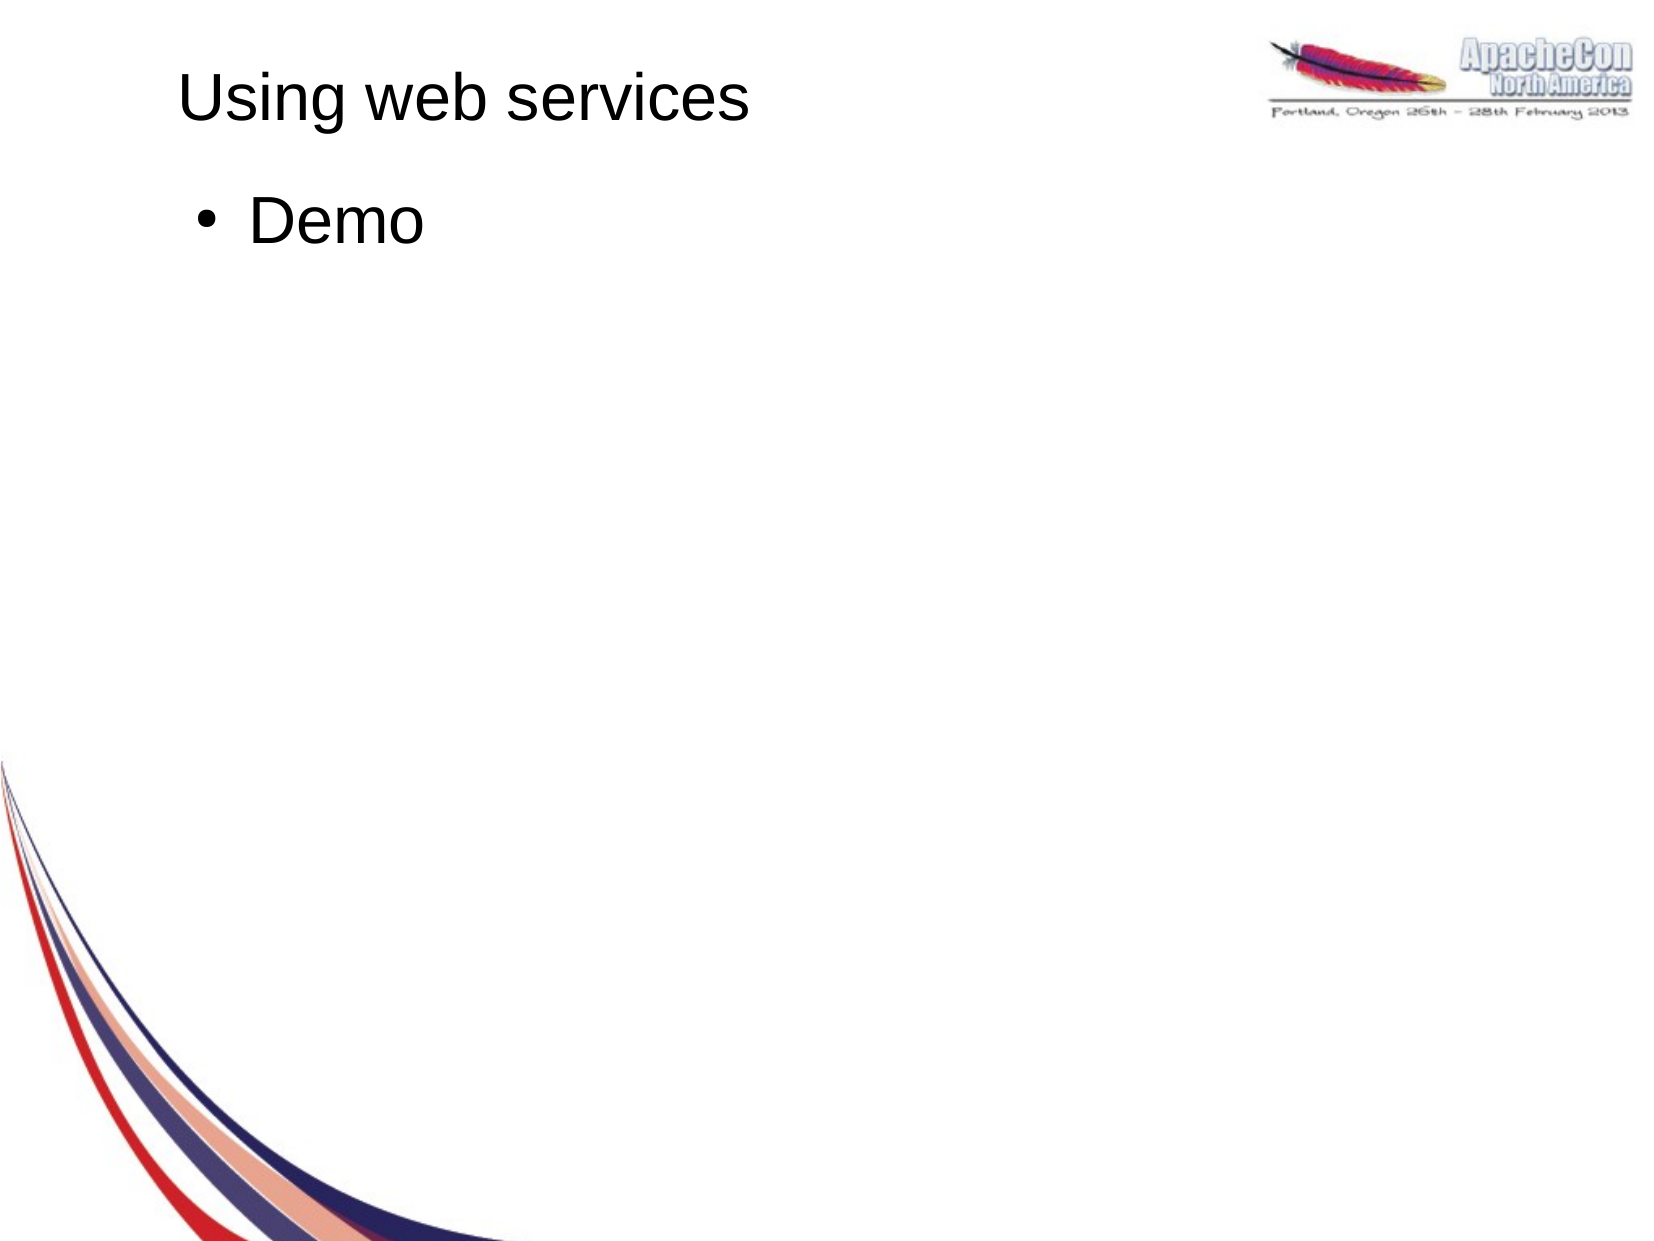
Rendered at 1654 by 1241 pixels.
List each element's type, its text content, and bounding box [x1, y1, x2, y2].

title Using web services [177, 41, 1536, 154]
picture [0, 0, 1654, 1241]
list Demo [177, 183, 1626, 1002]
